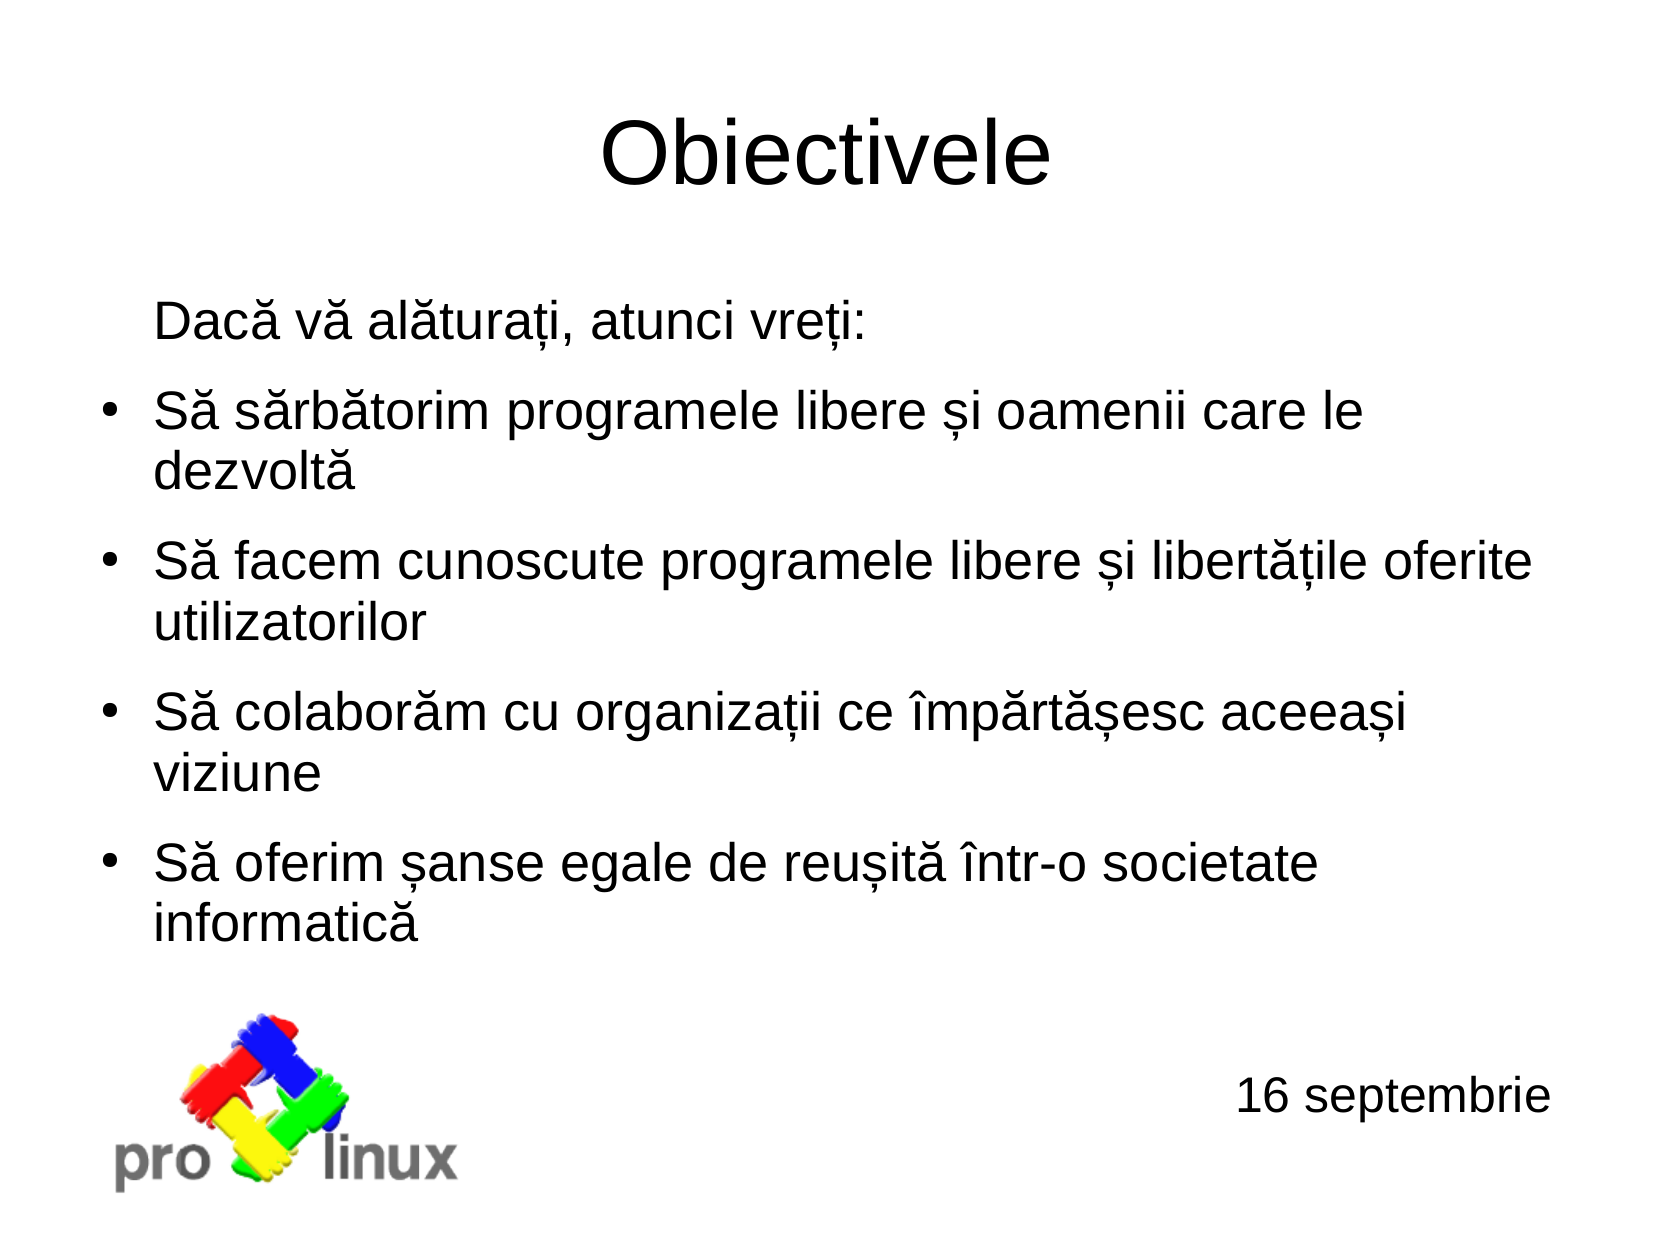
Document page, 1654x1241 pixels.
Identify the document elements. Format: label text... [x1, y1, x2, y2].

picture [53, 1009, 523, 1198]
title Obiectivele [82, 56, 1571, 250]
list Dacă vă alăturați, atunci vreți: Să sărbătorim programele libere și oamenii care le dezvoltă Să facem cunoscute programele libere și libertățile oferite utilizatorilor Să colaborăm cu organizații ce împărtășesc aceeași viziune Să oferim șanse egale de reușită într-o societate informatică [82, 290, 1571, 1109]
text_box 16 septembrie [1220, 1059, 1564, 1137]
